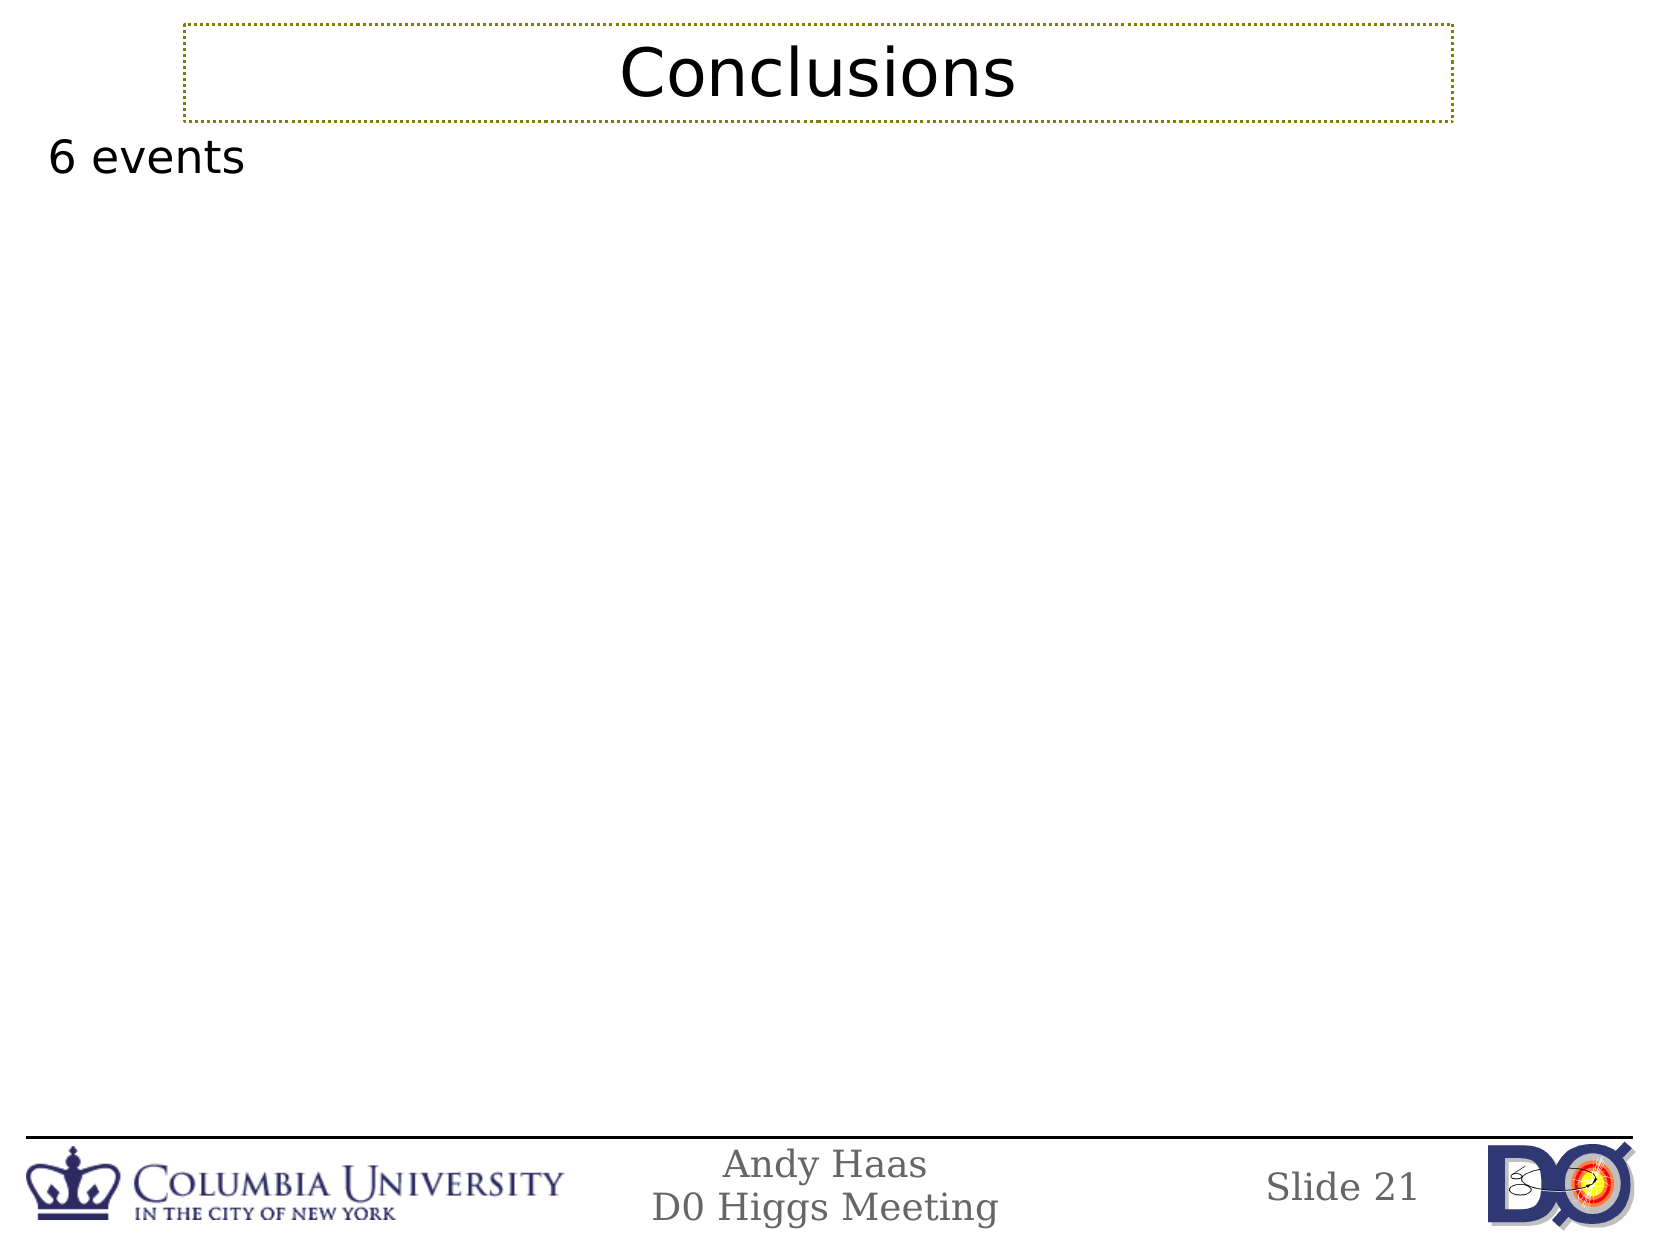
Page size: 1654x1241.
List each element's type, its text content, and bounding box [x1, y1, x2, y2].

list 6 events [30, 140, 914, 1125]
picture [26, 1146, 565, 1220]
title Conclusions [184, 24, 1453, 122]
picture [1479, 1140, 1639, 1233]
